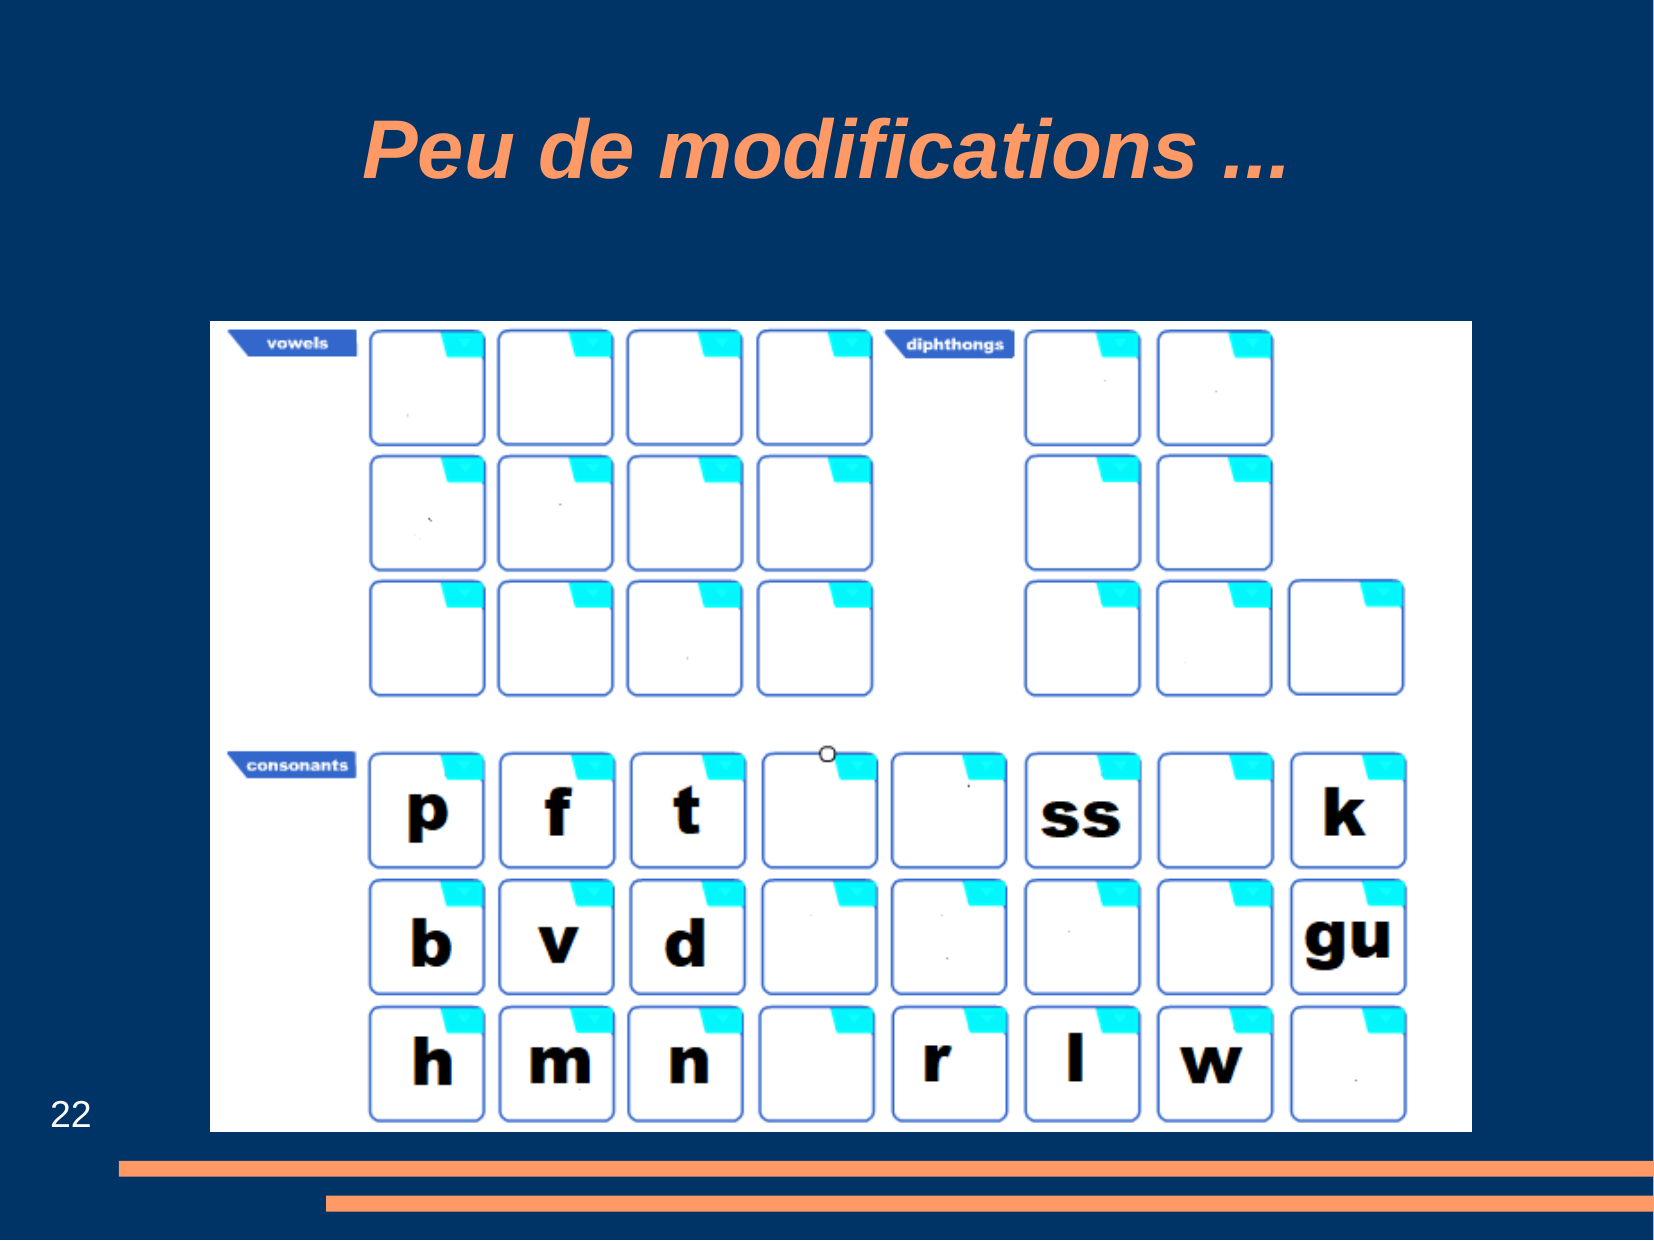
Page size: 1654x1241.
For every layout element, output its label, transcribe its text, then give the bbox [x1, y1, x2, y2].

title Peu de modifications ... [121, 46, 1534, 254]
picture [210, 321, 1472, 1132]
